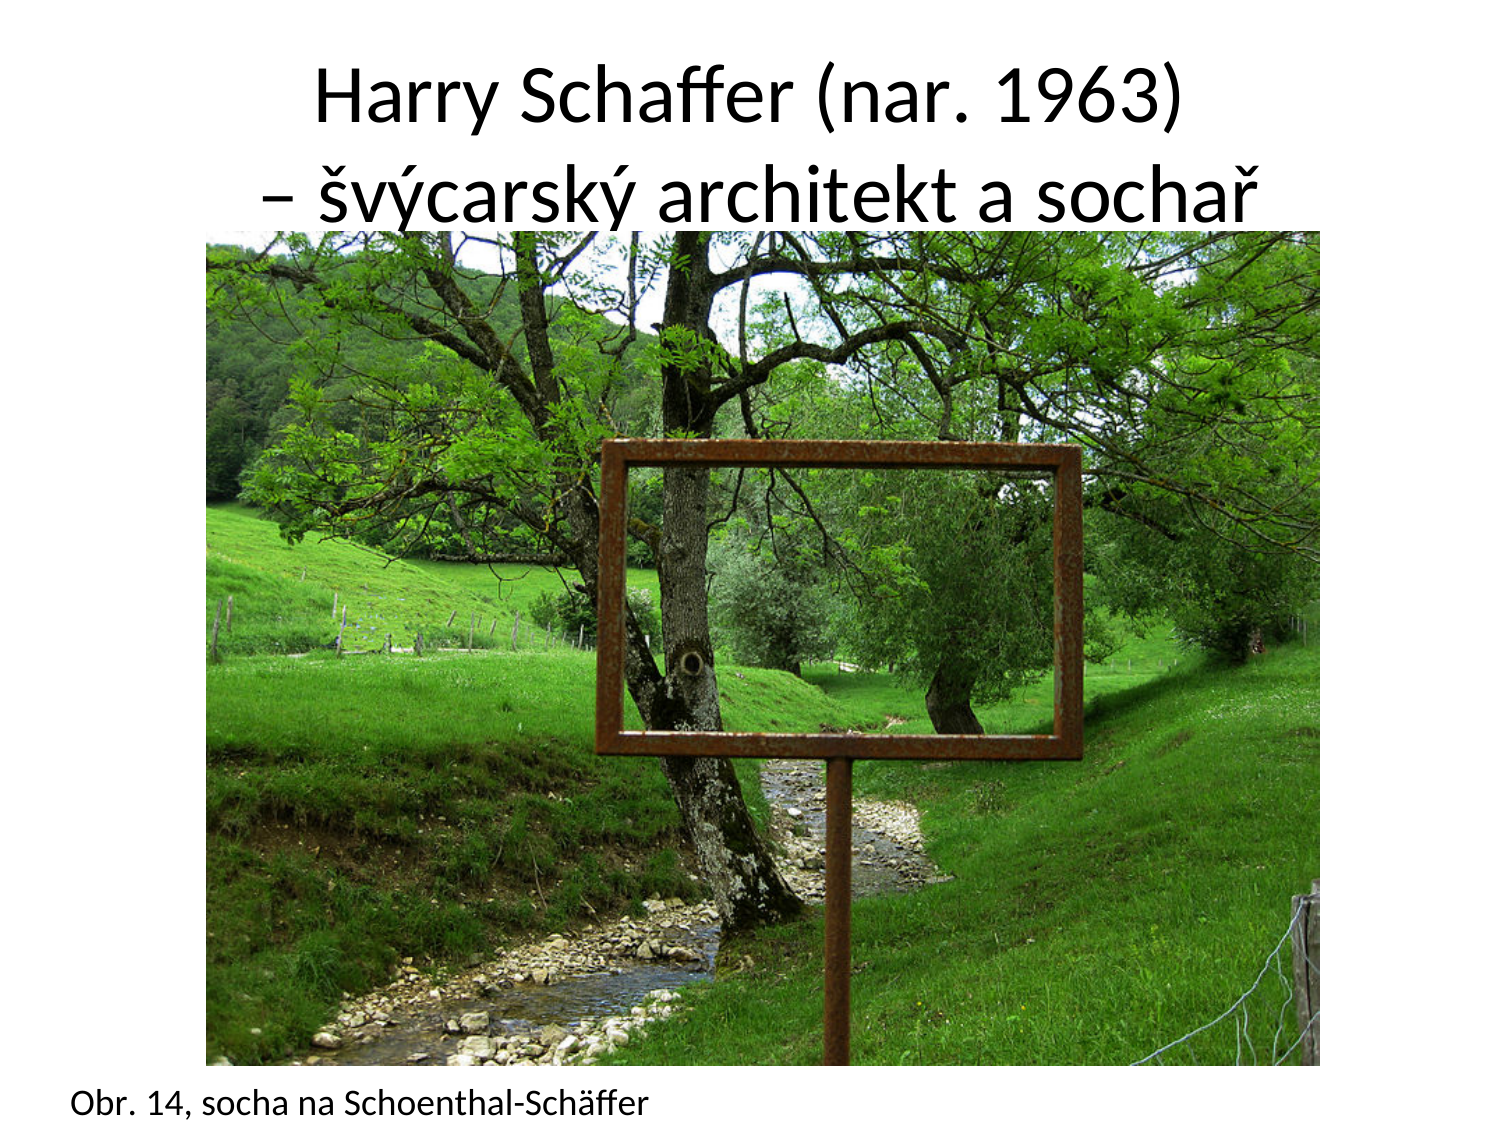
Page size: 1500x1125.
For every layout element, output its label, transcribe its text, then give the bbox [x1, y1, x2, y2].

text_box Obr. 14, socha na Schoenthal-Schäffer [55, 1070, 665, 1125]
title Harry Schaffer (nar. 1963) – švýcarský architekt a sochař [75, 31, 1426, 247]
text_box [206, 231, 1320, 1066]
